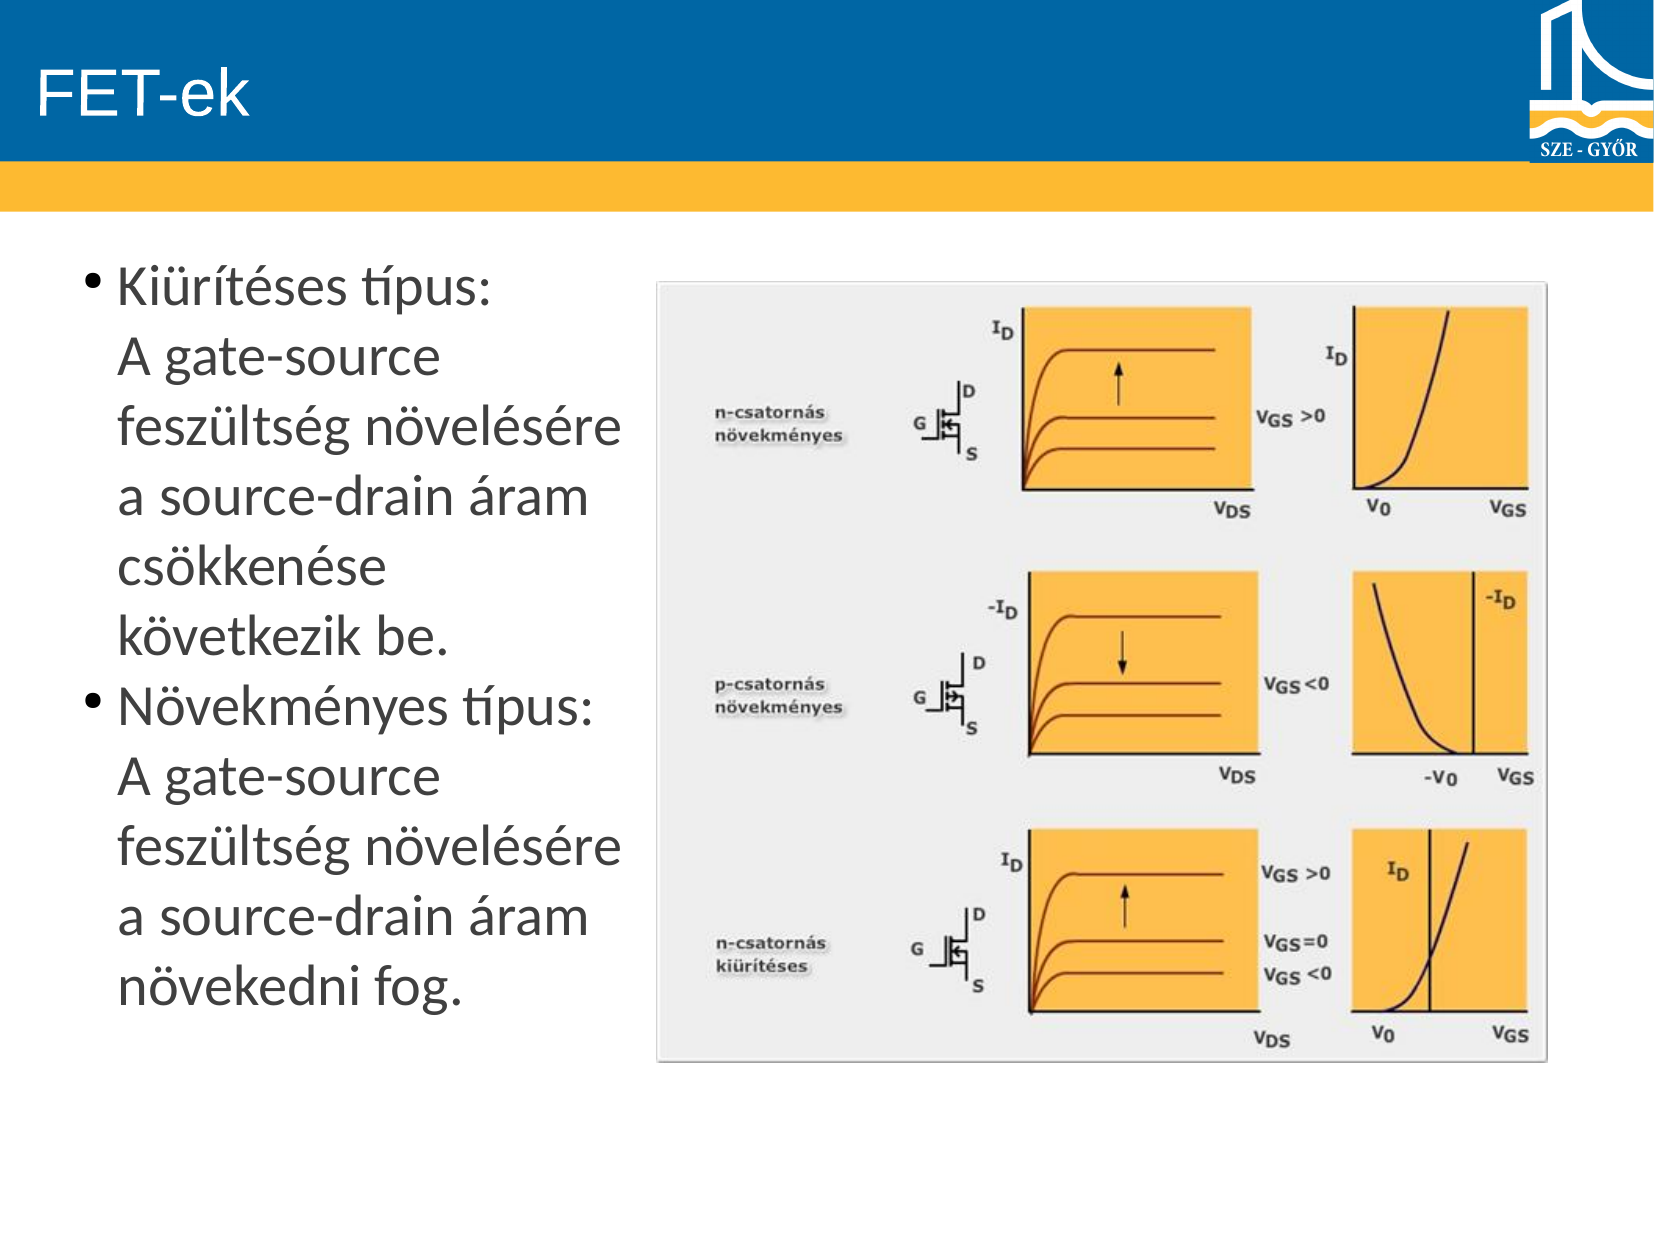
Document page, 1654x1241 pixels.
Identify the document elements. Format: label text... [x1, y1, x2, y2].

text_box FET-ek [34, 48, 1524, 144]
text_box Kiürítéses típus: A gate-source feszültség növelésére a source-drain áram csökkenése következik be. Növekményes típus: A gate-source feszültség növelésére a source-drain áram növekedni fog. [82, 247, 638, 1198]
picture [1529, 0, 1654, 163]
picture [656, 281, 1548, 1063]
